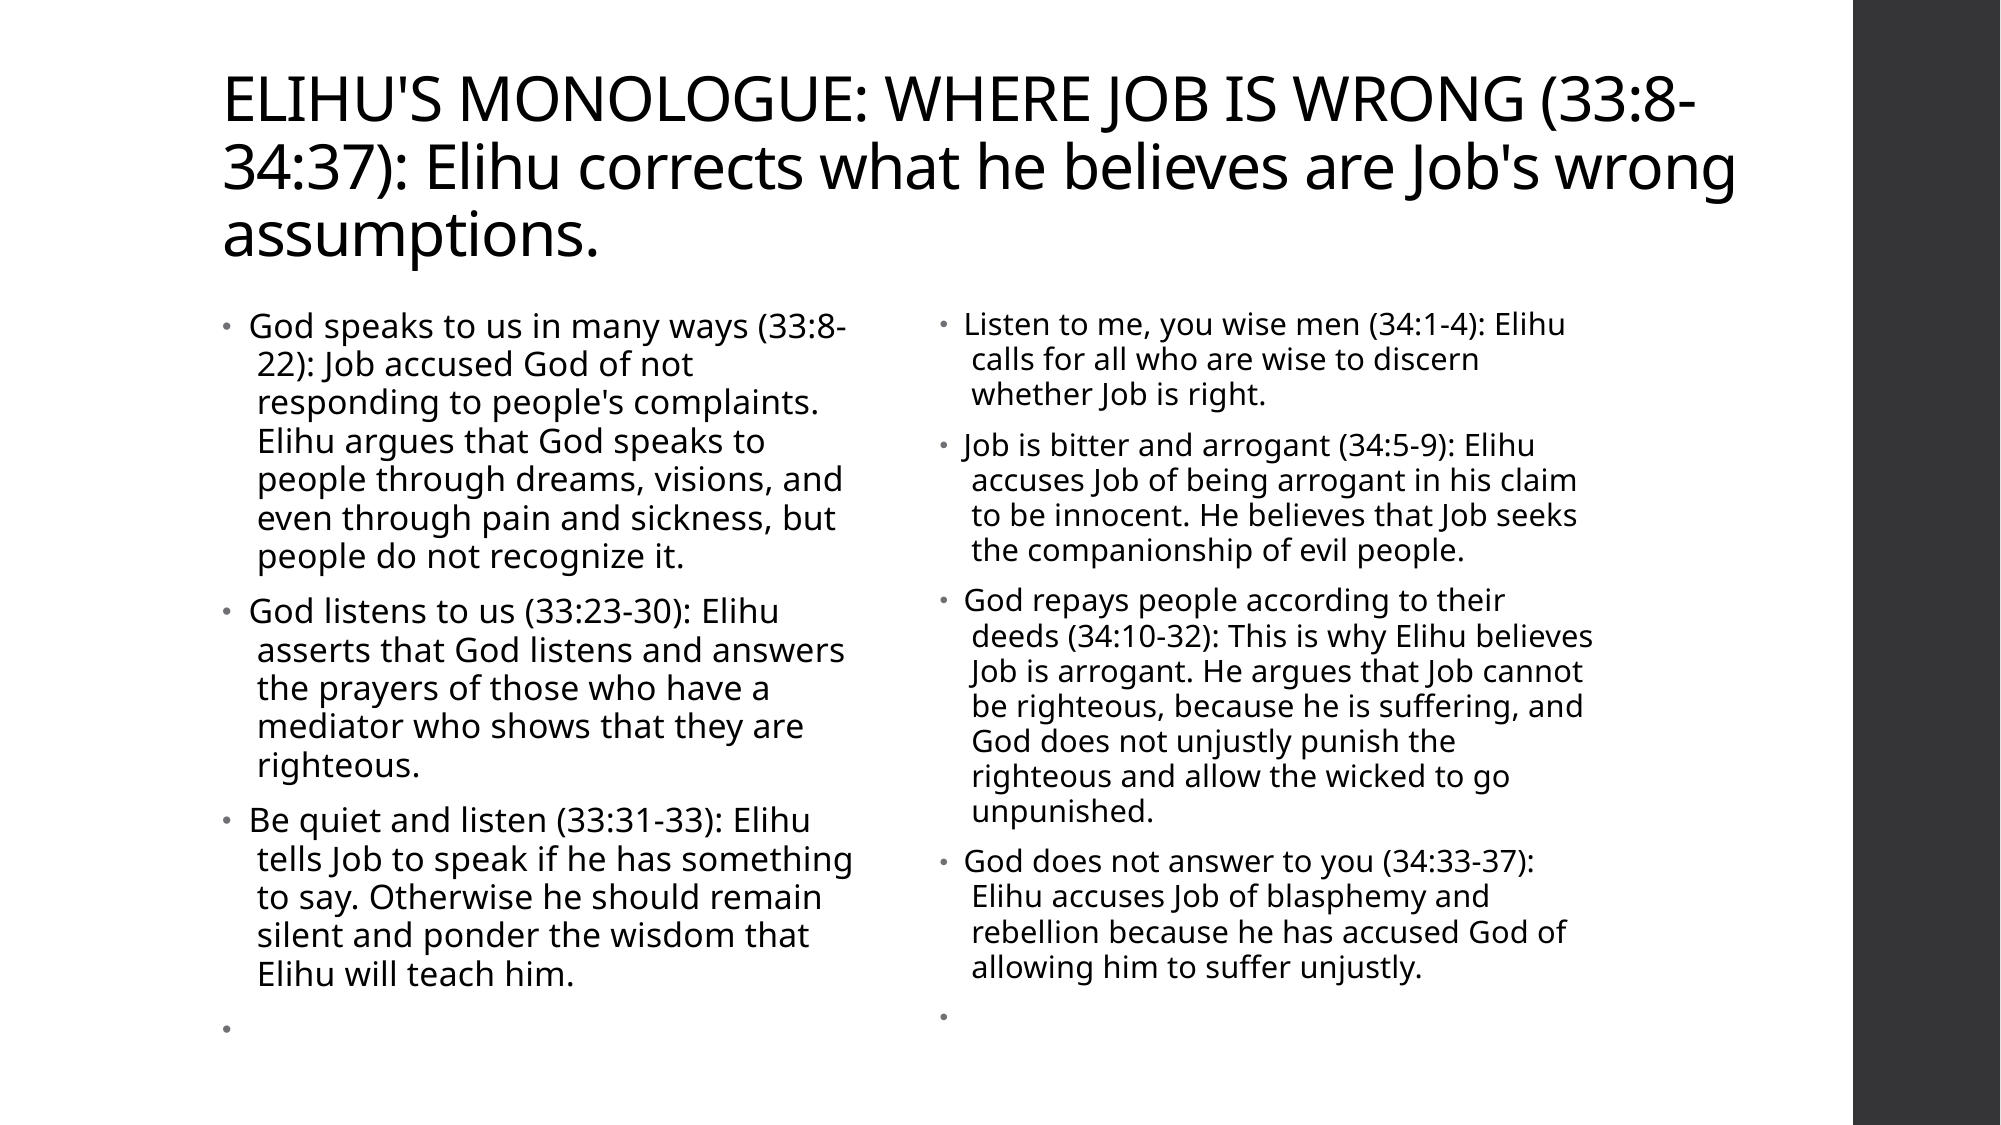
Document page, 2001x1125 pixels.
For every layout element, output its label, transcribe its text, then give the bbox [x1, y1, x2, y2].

list Listen to me, you wise men (34:1-4): Elihu calls for all who are wise to discern whether Job is right. Job is bitter and arrogant (34:5-9): Elihu accuses Job of being arrogant in his claim to be innocent. He believes that Job seeks the companionship of evil people. God repays people according to their deeds (34:10-32): This is why Elihu believes Job is arrogant. He argues that Job cannot be righteous, because he is suffering, and God does not unjustly punish the righteous and allow the wicked to go unpunished. God does not answer to you (34:33-37): Elihu accuses Job of blasphemy and rebellion because he has accused God of allowing him to suffer unjustly. [924, 299, 1617, 1014]
title ELIHU'S MONOLOGUE: WHERE JOB IS WRONG (33:8-34:37): Elihu corrects what he believes are Job's wrong assumptions. [206, 60, 1797, 278]
list God speaks to us in many ways (33:8-22): Job accused God of not responding to people's complaints. Elihu argues that God speaks to people through dreams, visions, and even through pain and sickness, but people do not recognize it. God listens to us (33:23-30): Elihu asserts that God listens and answers the prayers of those who have a mediator who shows that they are righteous. Be quiet and listen (33:31-33): Elihu tells Job to speak if he has something to say. Otherwise he should remain silent and ponder the wisdom that Elihu will teach him. [207, 299, 900, 1014]
